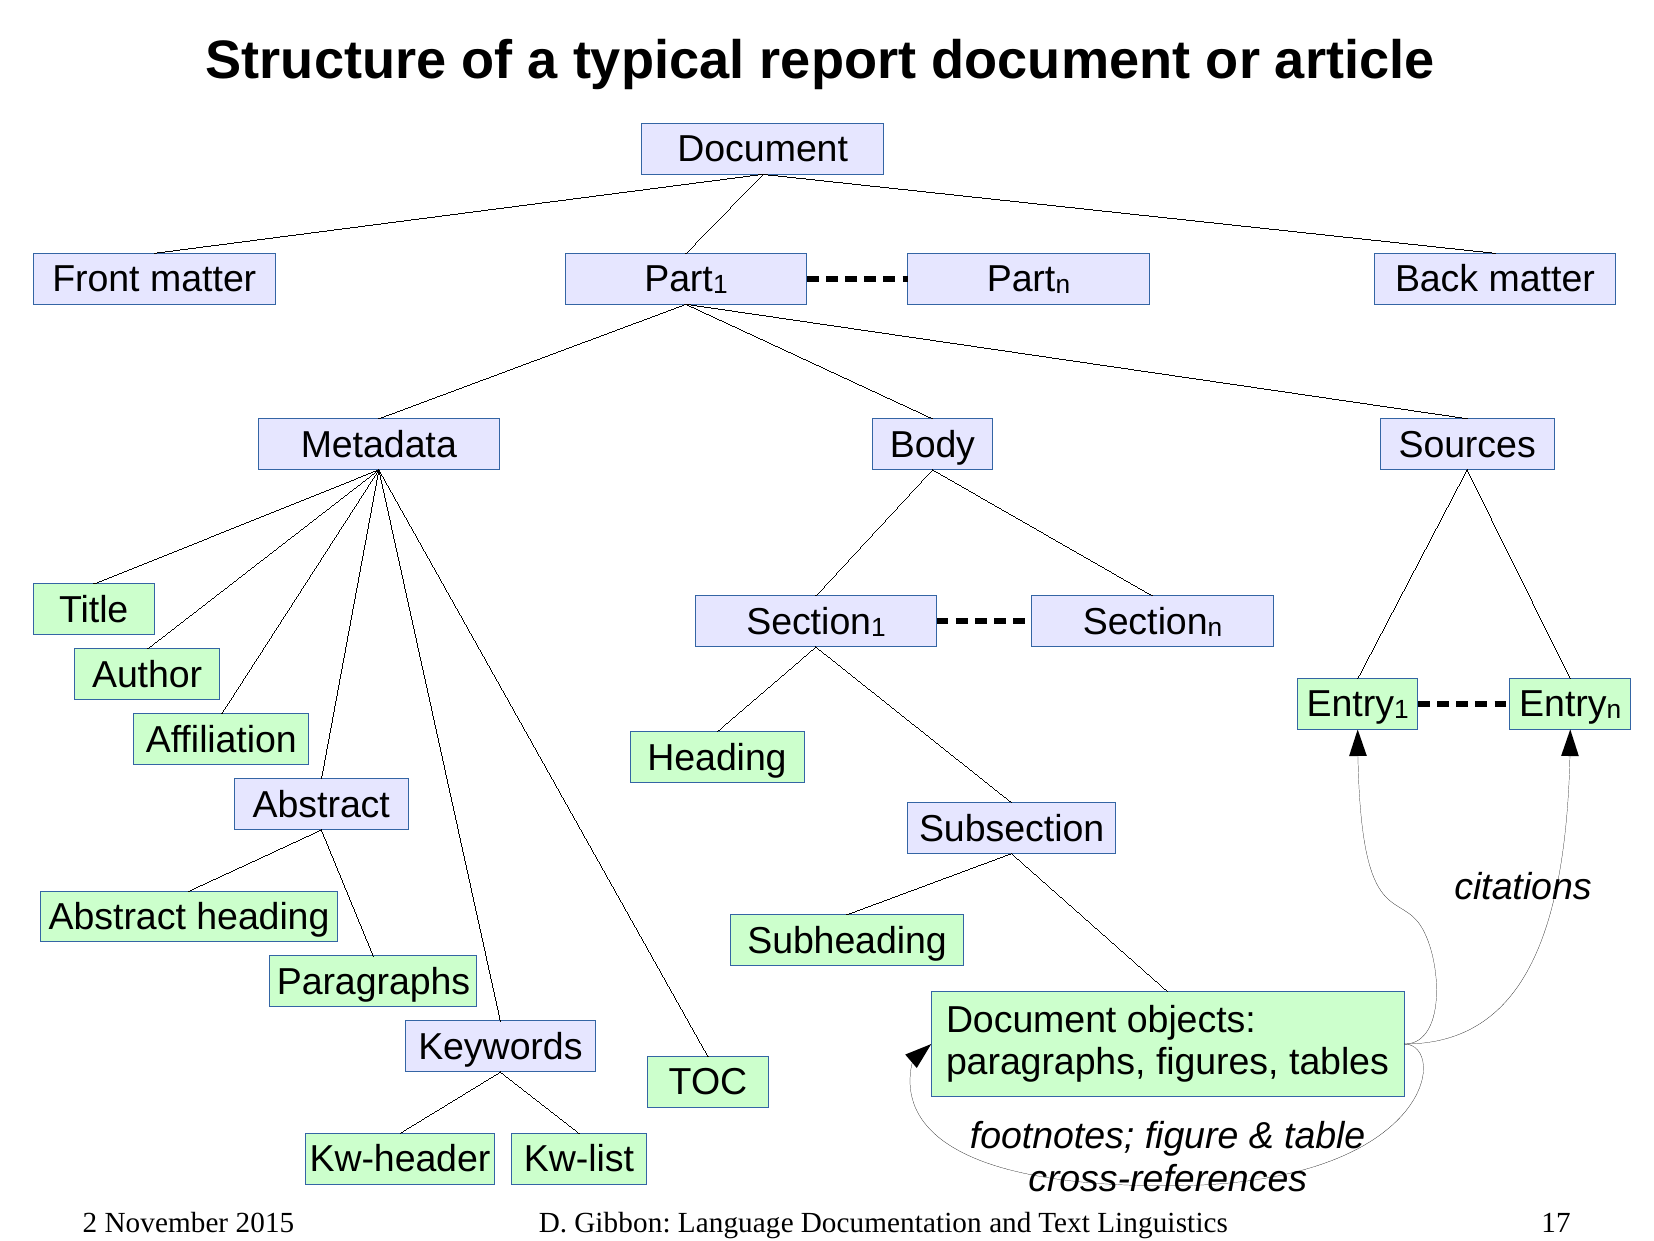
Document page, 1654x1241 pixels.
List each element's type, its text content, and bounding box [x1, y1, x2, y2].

text_box Front matter [33, 253, 276, 305]
text_box Kw-list [511, 1133, 647, 1185]
text_box Partn [907, 253, 1150, 305]
text_box Author [74, 648, 220, 700]
text_box Part1 [565, 253, 807, 305]
text_box Title [33, 583, 155, 635]
text_box Section1 [695, 595, 937, 647]
text_box Kw-header [305, 1133, 495, 1185]
title Structure of a typical report document or article [11, 13, 1630, 107]
text_box TOC [647, 1056, 769, 1108]
text_box Entry1 [1297, 678, 1418, 730]
text_box Keywords [405, 1020, 596, 1072]
text_box Back matter [1374, 253, 1616, 305]
text_box Entryn [1509, 678, 1631, 730]
text_box Heading [630, 731, 805, 783]
text_box Document [641, 123, 884, 175]
text_box Subheading [730, 914, 964, 966]
text_box Paragraphs [269, 955, 477, 1007]
text_box Sectionn [1031, 595, 1274, 647]
text_box Metadata [258, 418, 500, 470]
text_box Abstract [234, 778, 409, 830]
text_box Document objects: paragraphs, figures, tables [931, 991, 1405, 1097]
text_box Body [872, 418, 993, 470]
text_box Affiliation [133, 713, 309, 765]
text_box Sources [1380, 418, 1555, 470]
text_box Abstract heading [40, 891, 338, 942]
text_box Subsection [907, 802, 1116, 854]
